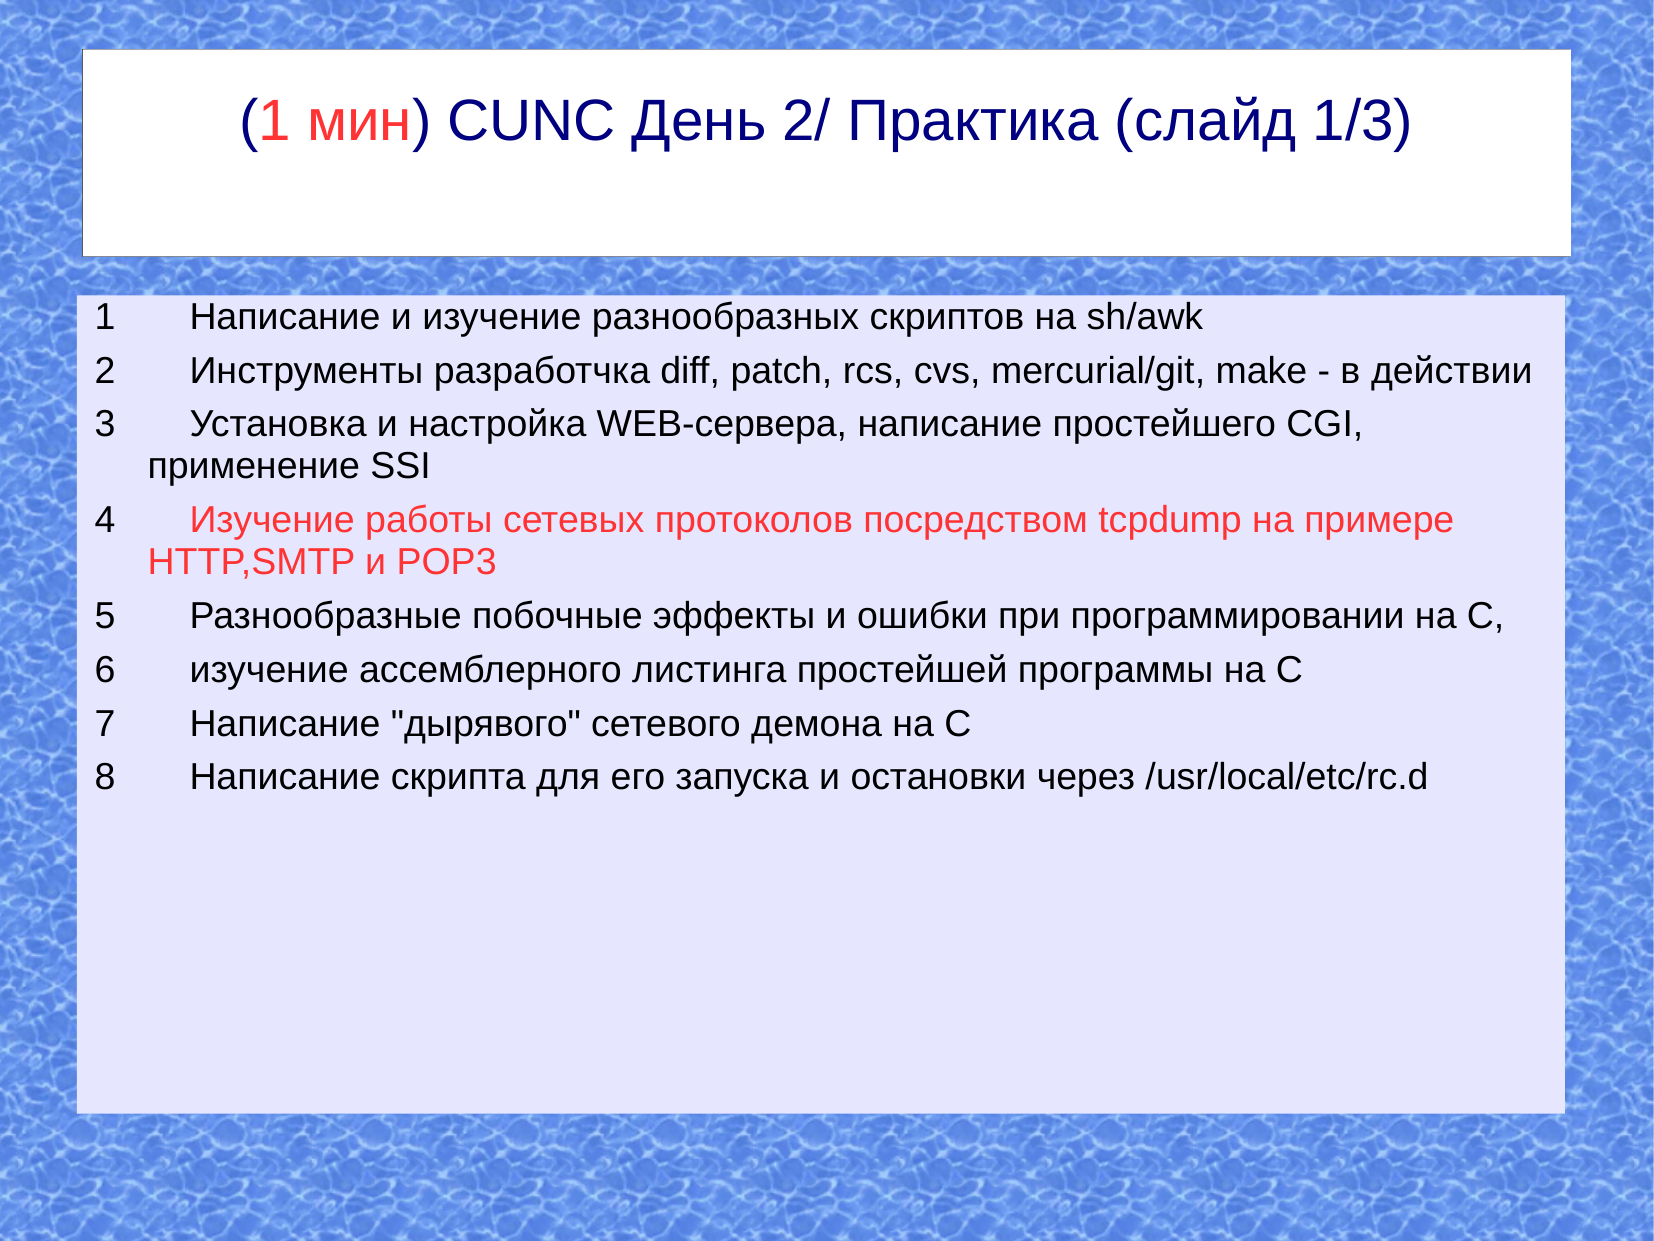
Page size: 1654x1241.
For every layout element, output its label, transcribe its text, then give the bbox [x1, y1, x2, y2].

list Написание и изучение разнообразных скриптов на sh/awk Инструменты разработчка diff, patch, rcs, cvs, mercurial/git, make - в действии Установка и настройка WEB-сервера, написание простейшего CGI, применение SSI Изучение работы сетевых протоколов посредством tcpdump на примере HTTP,SMTP и POP3 Разнообразные побочные эффекты и ошибки при программировании на C, изучение ассемблерного листинга простейшей программы на C Написание "дырявого" сетевого демона на C Написание скрипта для его запуска и остановки через /usr/local/etc/rc.d [76, 295, 1565, 1114]
title (1 мин) CUNC День 2/ Практика (слайд 1/3) [82, 49, 1571, 257]
picture [0, 0, 1654, 1241]
